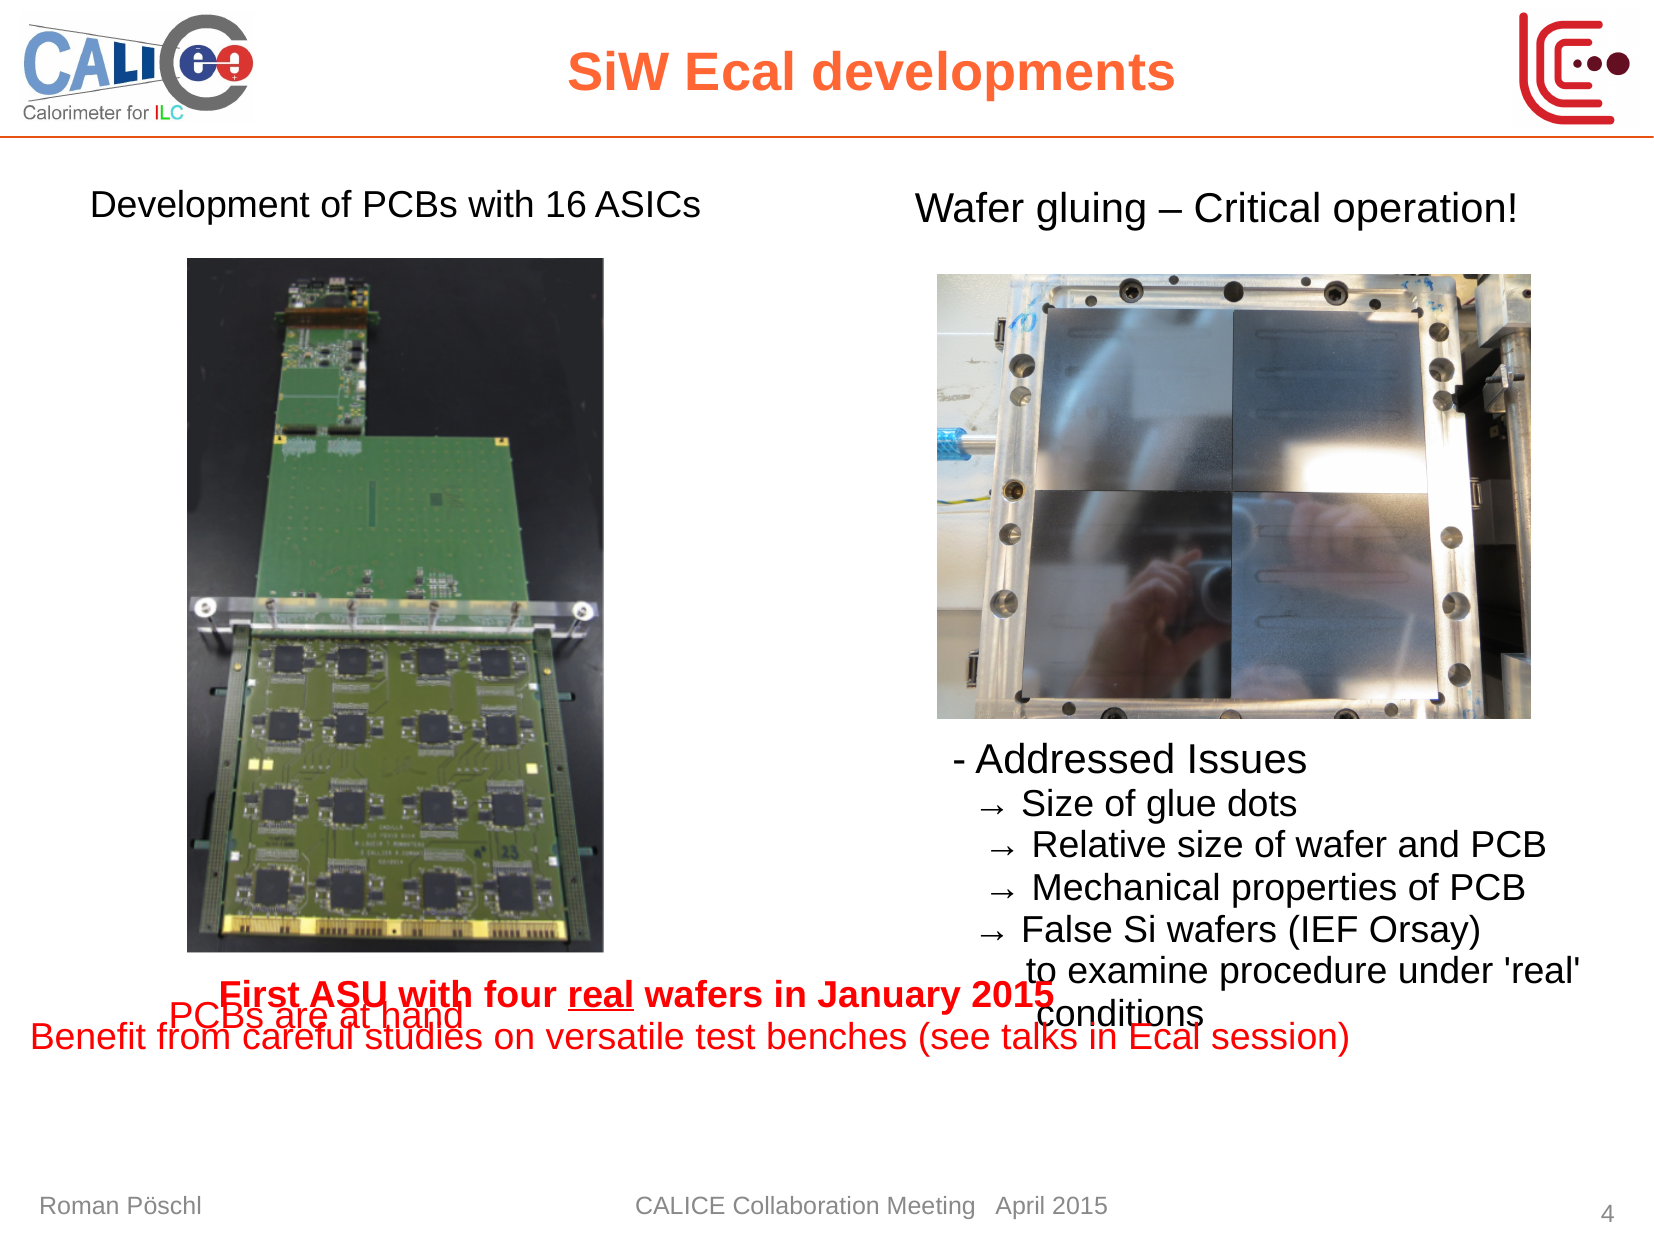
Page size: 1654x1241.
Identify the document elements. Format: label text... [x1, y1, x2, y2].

text_box Development of PCBs with 16 ASICs [75, 176, 788, 279]
text_box First ASU with four real wafers in January 2015 Benefit from careful studies on versatile test benches (see talks in Ecal session) [15, 965, 1369, 1083]
picture [937, 274, 1531, 719]
picture [1508, 2, 1641, 135]
title SiW Ecal developments [128, 29, 1617, 113]
picture [20, 10, 255, 122]
text_box - Addressed Issues → Size of glue dots → Relative size of wafer and PCB → Mechanical properties of PCB → False Si wafers (IEF Orsay) to examine procedure under 'real' conditions [937, 728, 1650, 1083]
text_box Wafer gluing – Critical operation! [900, 177, 1633, 241]
picture [187, 279, 604, 954]
